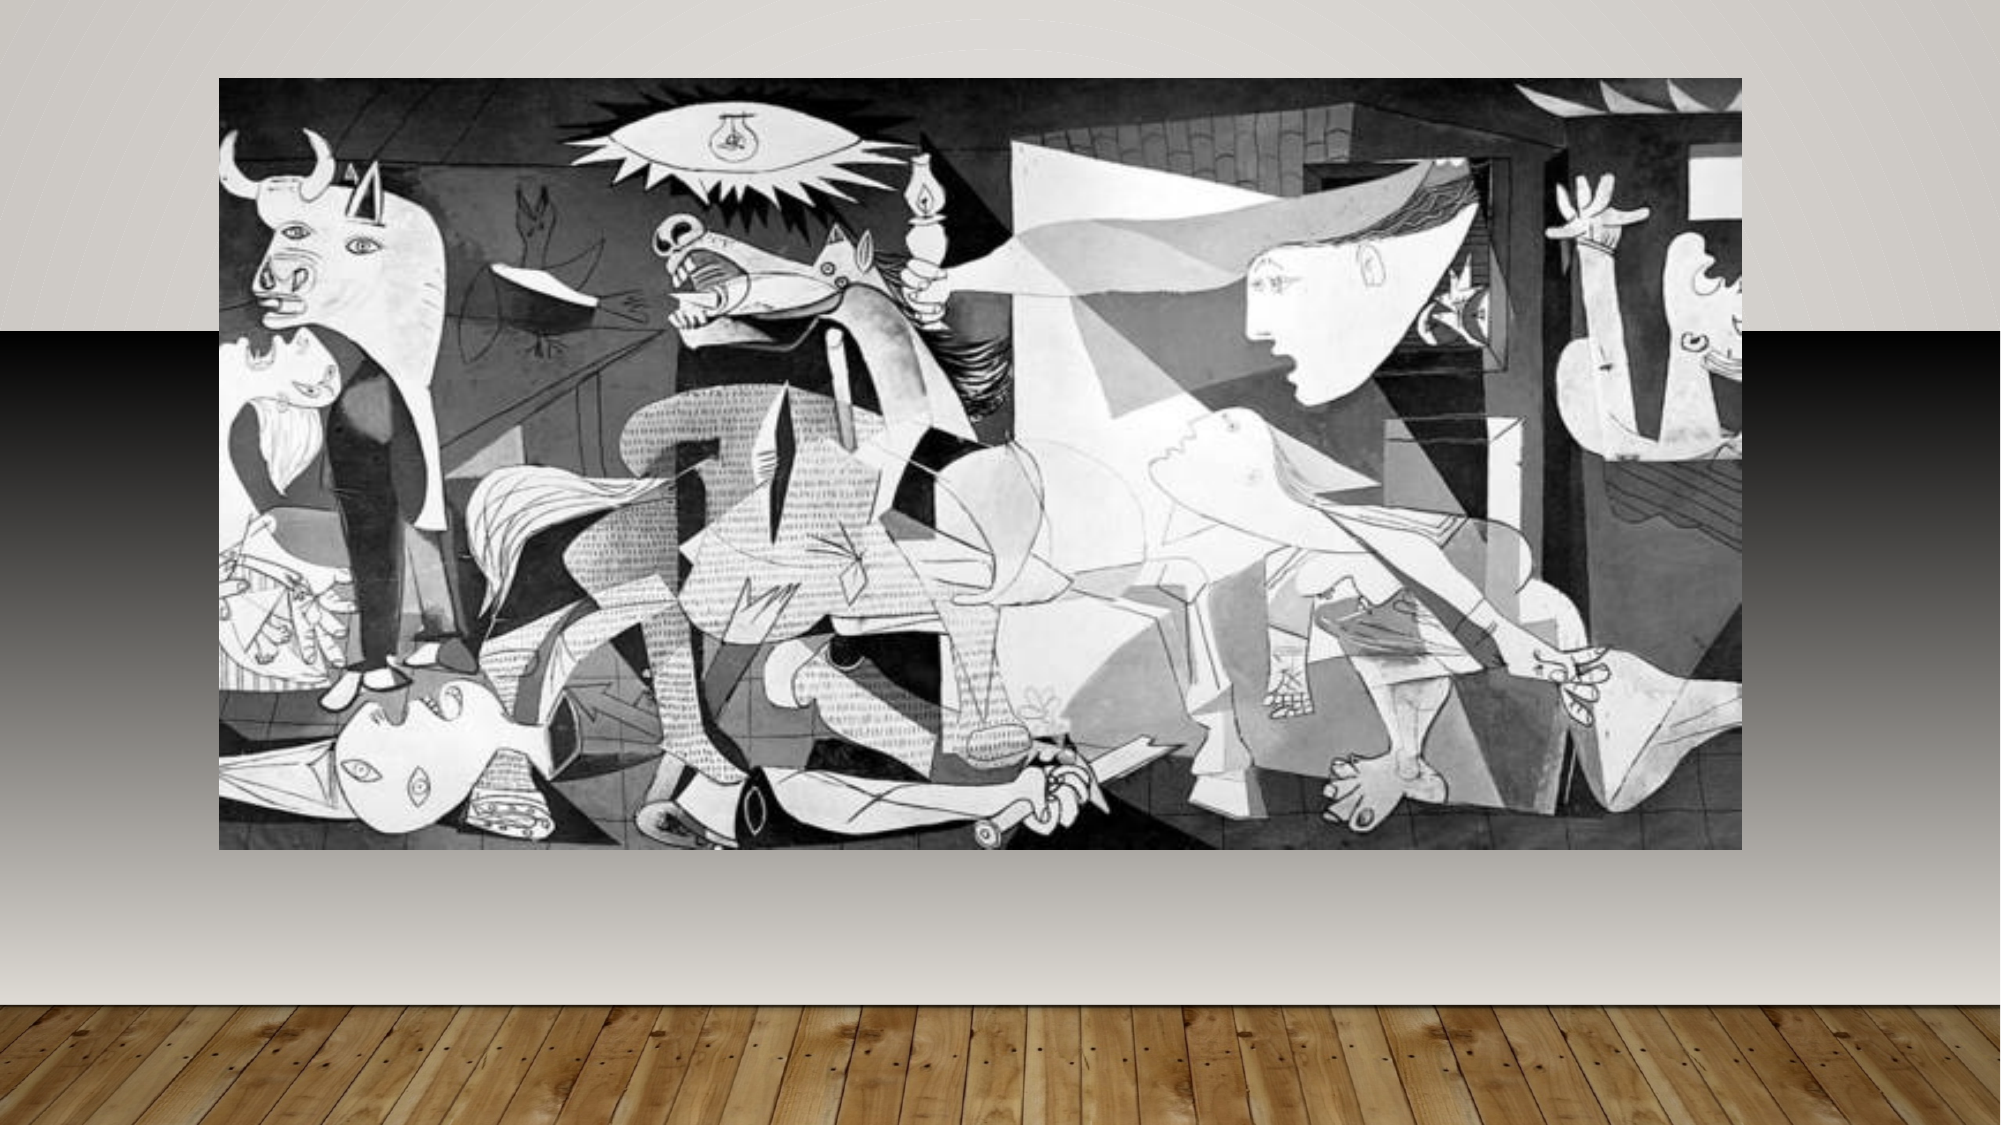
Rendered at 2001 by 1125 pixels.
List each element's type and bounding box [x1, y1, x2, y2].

picture [219, 78, 1742, 850]
